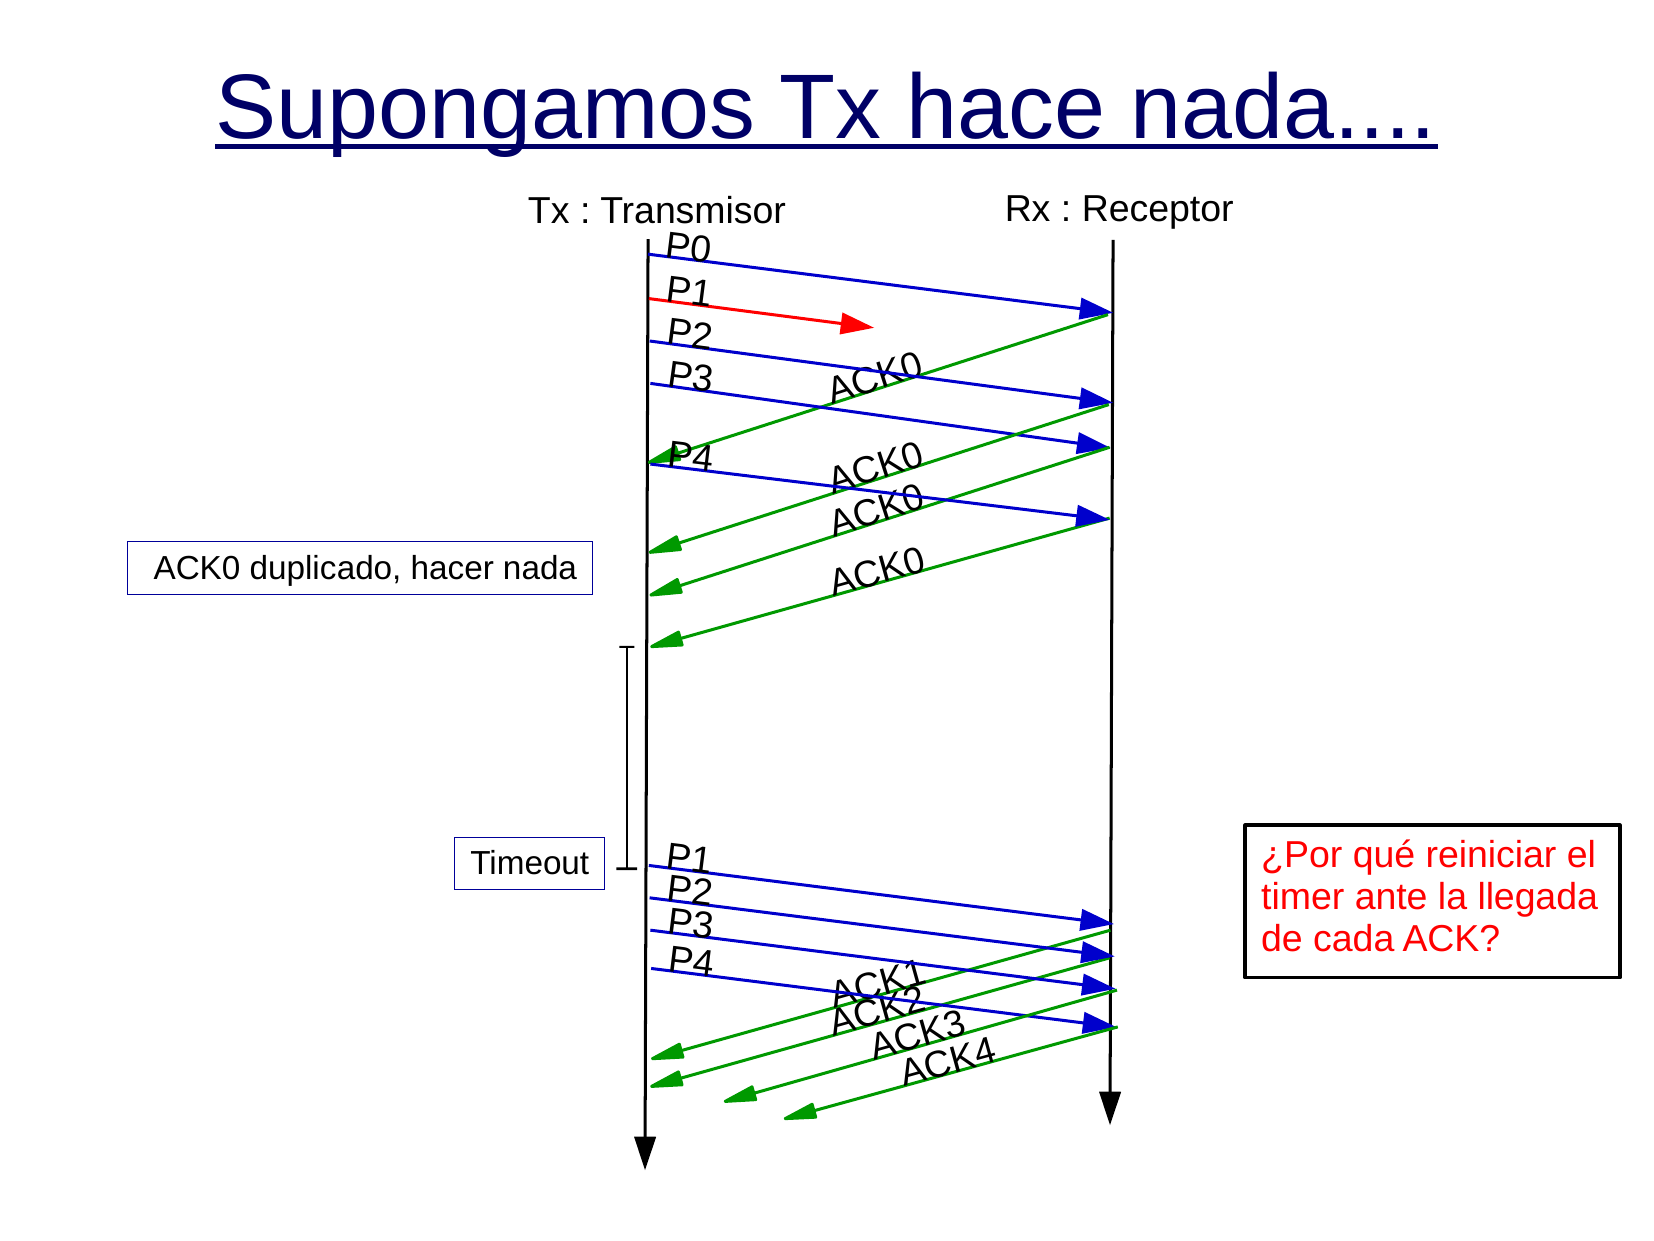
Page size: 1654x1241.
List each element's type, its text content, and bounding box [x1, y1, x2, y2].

text_box ¿Por qué reiniciar el timer ante la llegada de cada ACK? [1245, 825, 1621, 978]
text_box Timeout [454, 837, 605, 890]
text_box Tx : Transmisor [513, 181, 814, 239]
text_box ACK0 duplicado, hacer nada [127, 541, 593, 595]
title Supongamos Tx hace nada.... [82, 49, 1571, 166]
text_box Rx : Receptor [990, 179, 1291, 237]
